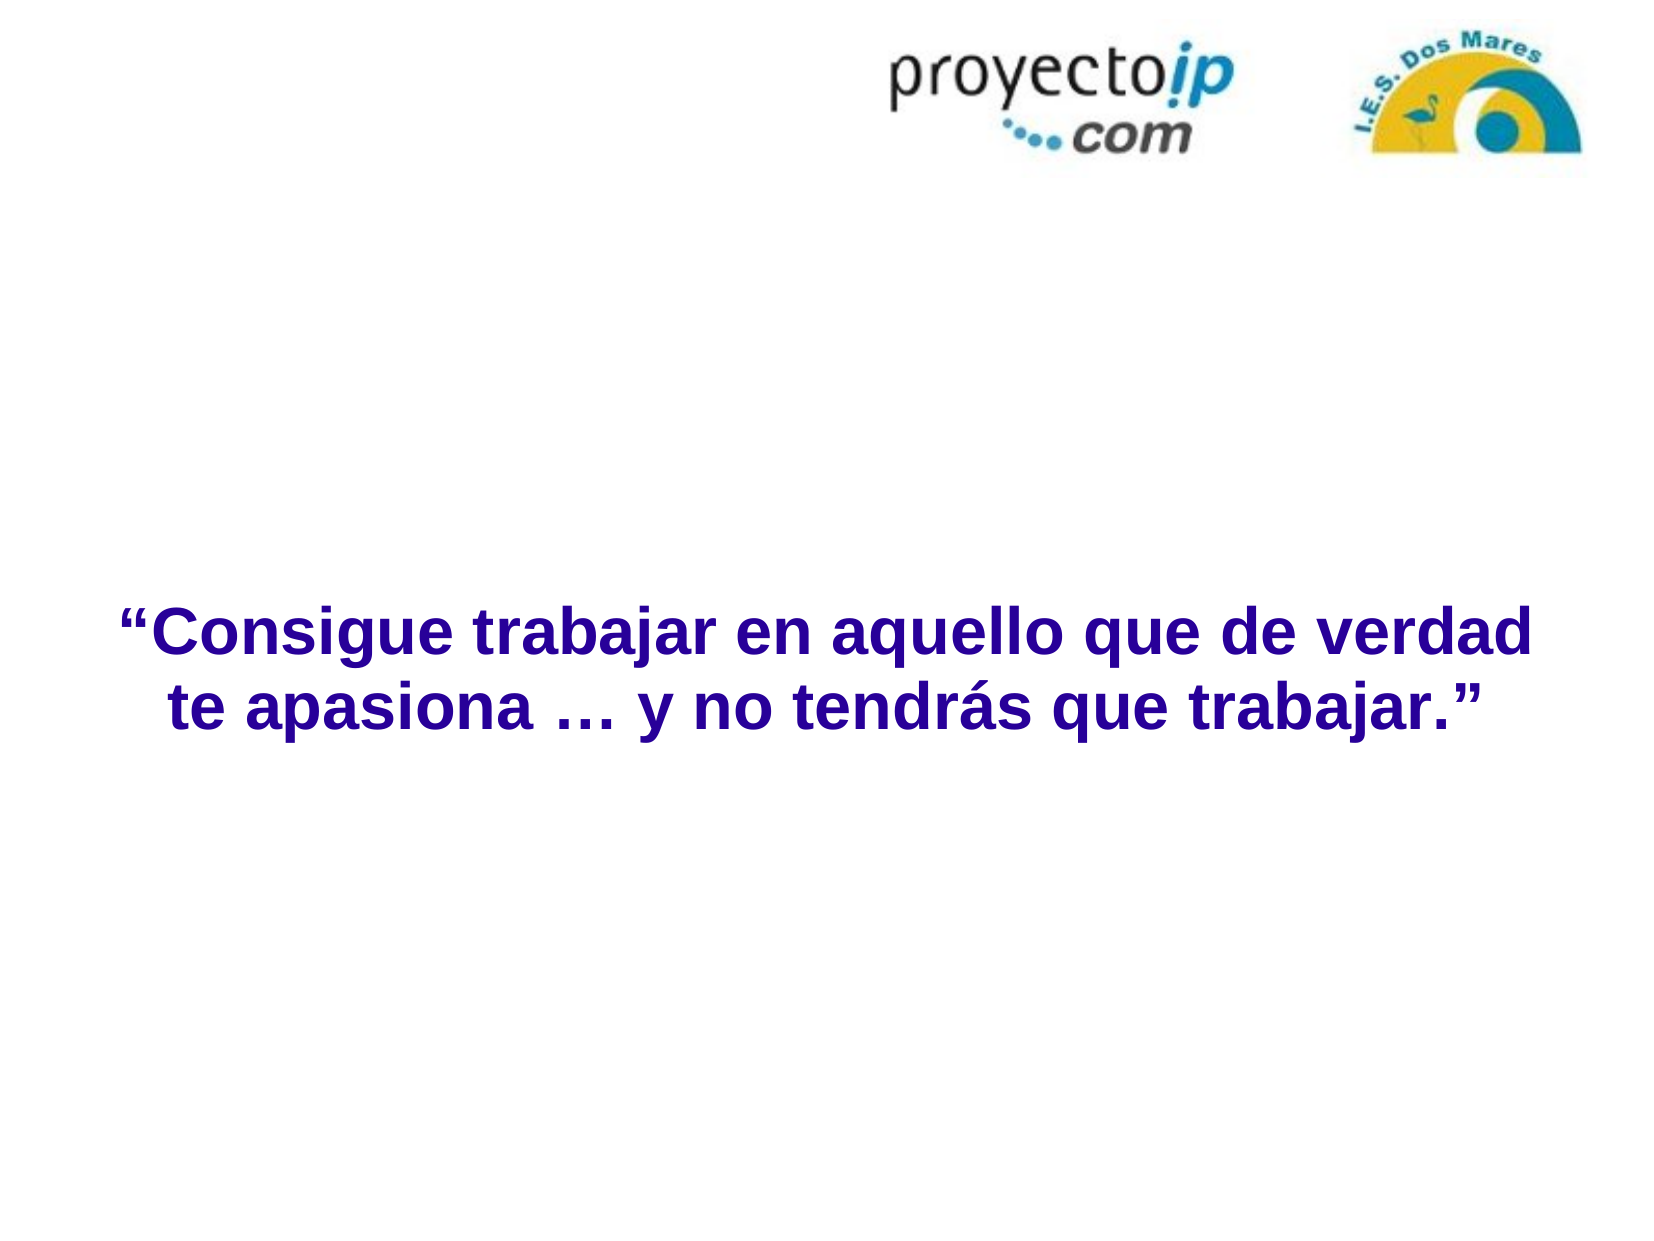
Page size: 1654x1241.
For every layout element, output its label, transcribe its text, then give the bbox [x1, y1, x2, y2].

picture [856, 19, 1635, 178]
subtitle “Consigue trabajar en aquello que de verdad te apasiona … y no tendrás que trabajar.” [82, 290, 1571, 1109]
